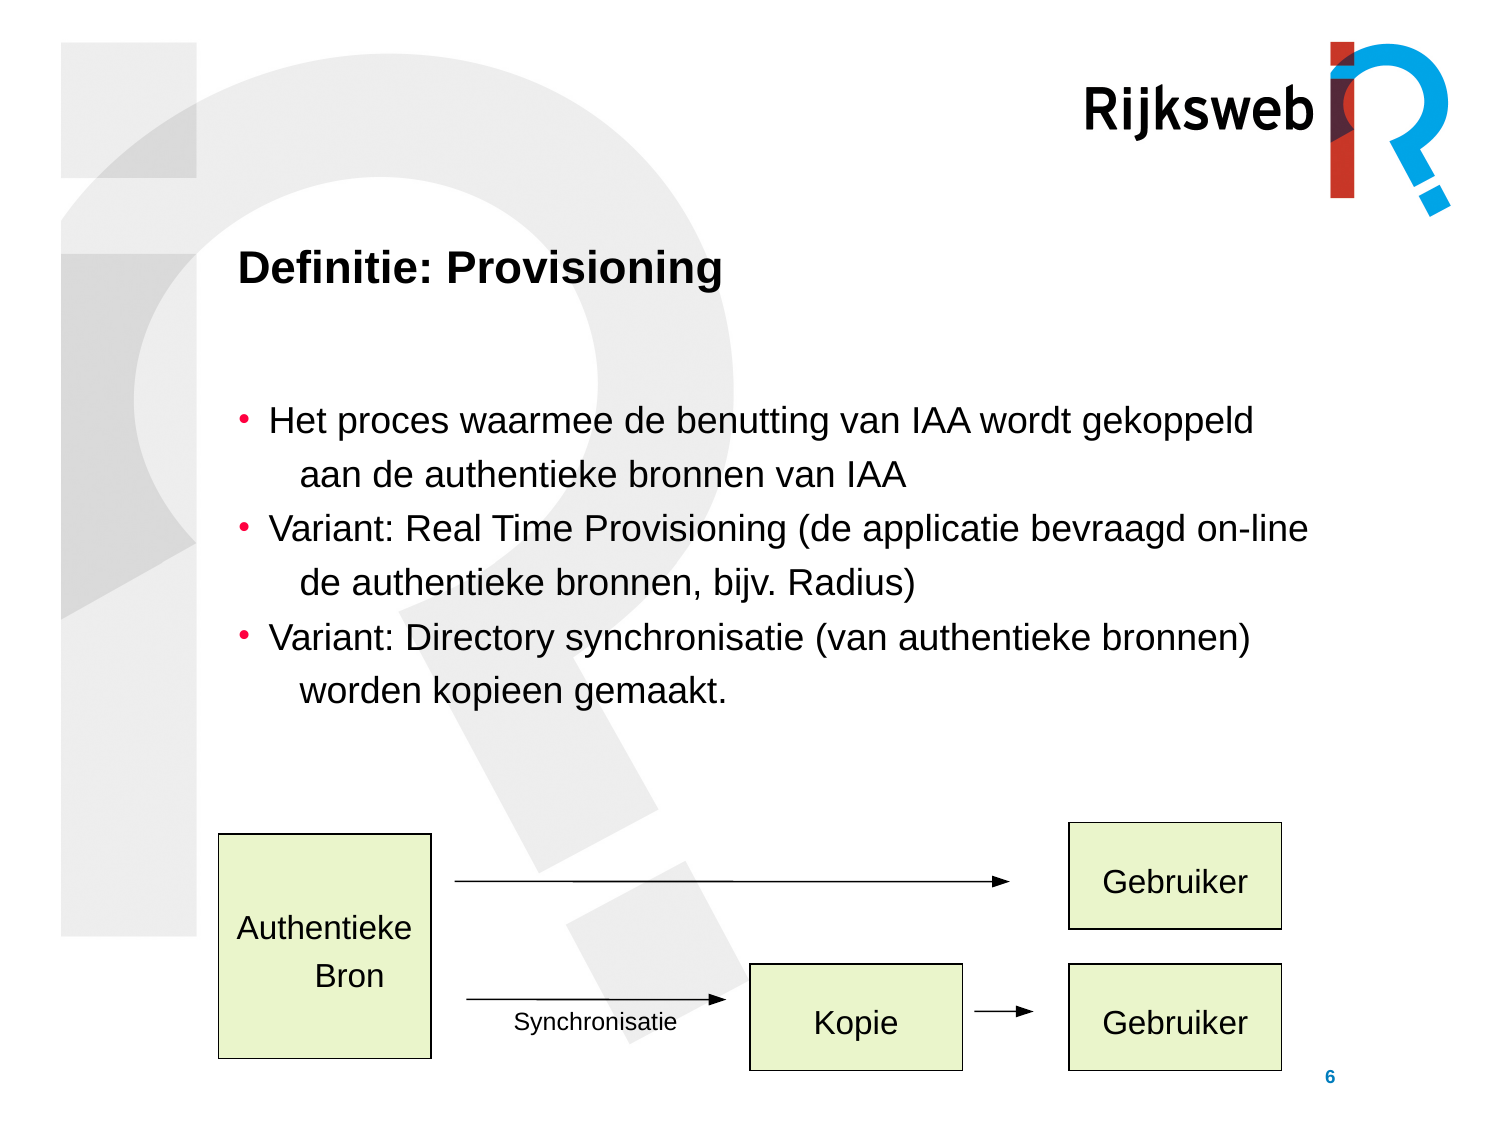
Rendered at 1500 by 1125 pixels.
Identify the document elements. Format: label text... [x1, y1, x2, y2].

text_box Gebruiker [1069, 964, 1282, 1071]
text_box Kopie [750, 964, 963, 1070]
text_box Gebruiker [1069, 822, 1282, 929]
text_box [1325, 1064, 1393, 1101]
text_box Synchronisatie [513, 999, 691, 1036]
text_box Authentieke Bron [219, 834, 431, 1059]
list Het proces waarmee de benutting van IAA wordt gekoppeld aan de authentieke bronnen van IAA Variant: Real Time Provisioning (de applicatie bevraagd on-line de authentieke bronnen, bijv. Radius) Variant: Directory synchronisatie (van authentieke bronnen) worden kopieen gemaakt. [237, 387, 1326, 945]
title Definitie: Provisioning [237, 237, 1326, 386]
